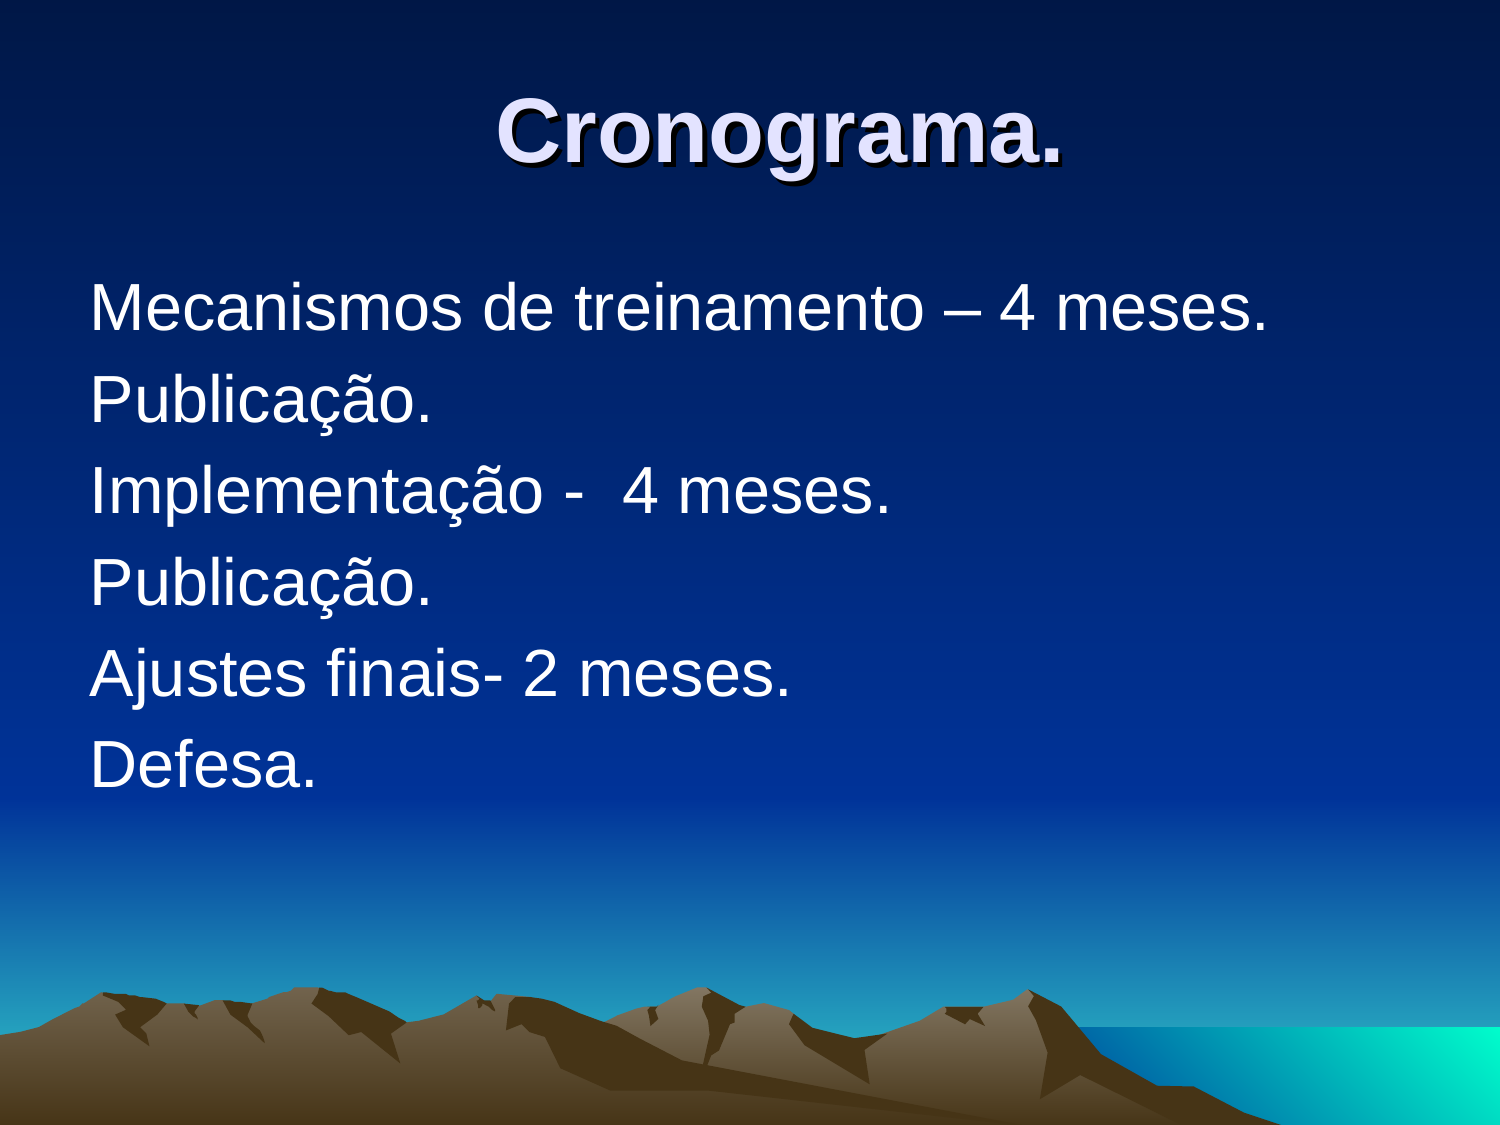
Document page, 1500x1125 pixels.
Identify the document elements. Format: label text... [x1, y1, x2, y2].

list Mecanismos de treinamento – 4 meses. Publicação. Implementação - 4 meses. Publicação. Ajustes finais- 2 meses. Defesa. [75, 262, 1426, 1001]
title Cronograma. [75, 5, 1426, 257]
